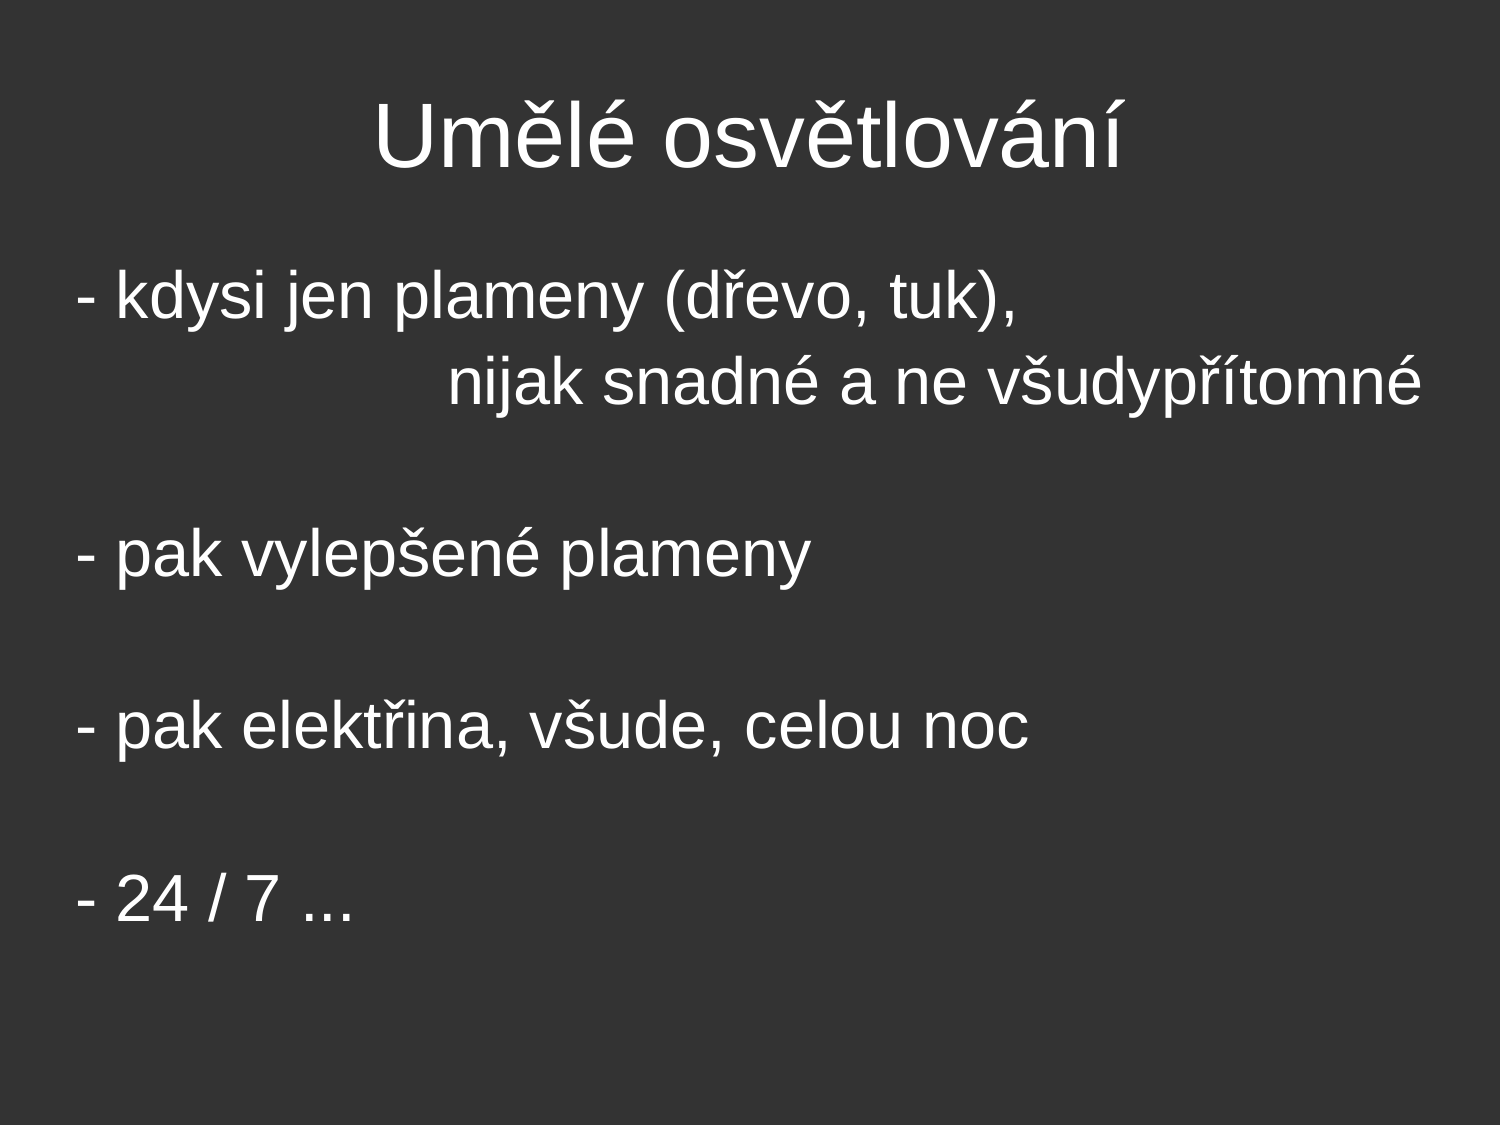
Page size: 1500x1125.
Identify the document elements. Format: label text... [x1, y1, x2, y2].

title Umělé osvětlování [75, 21, 1425, 257]
list - kdysi jen plameny (dřevo, tuk), nijak snadné a ne všudypřítomné - pak vylepšené plameny - pak elektřina, všude, celou noc - 24 / 7 ... [75, 262, 1425, 1005]
